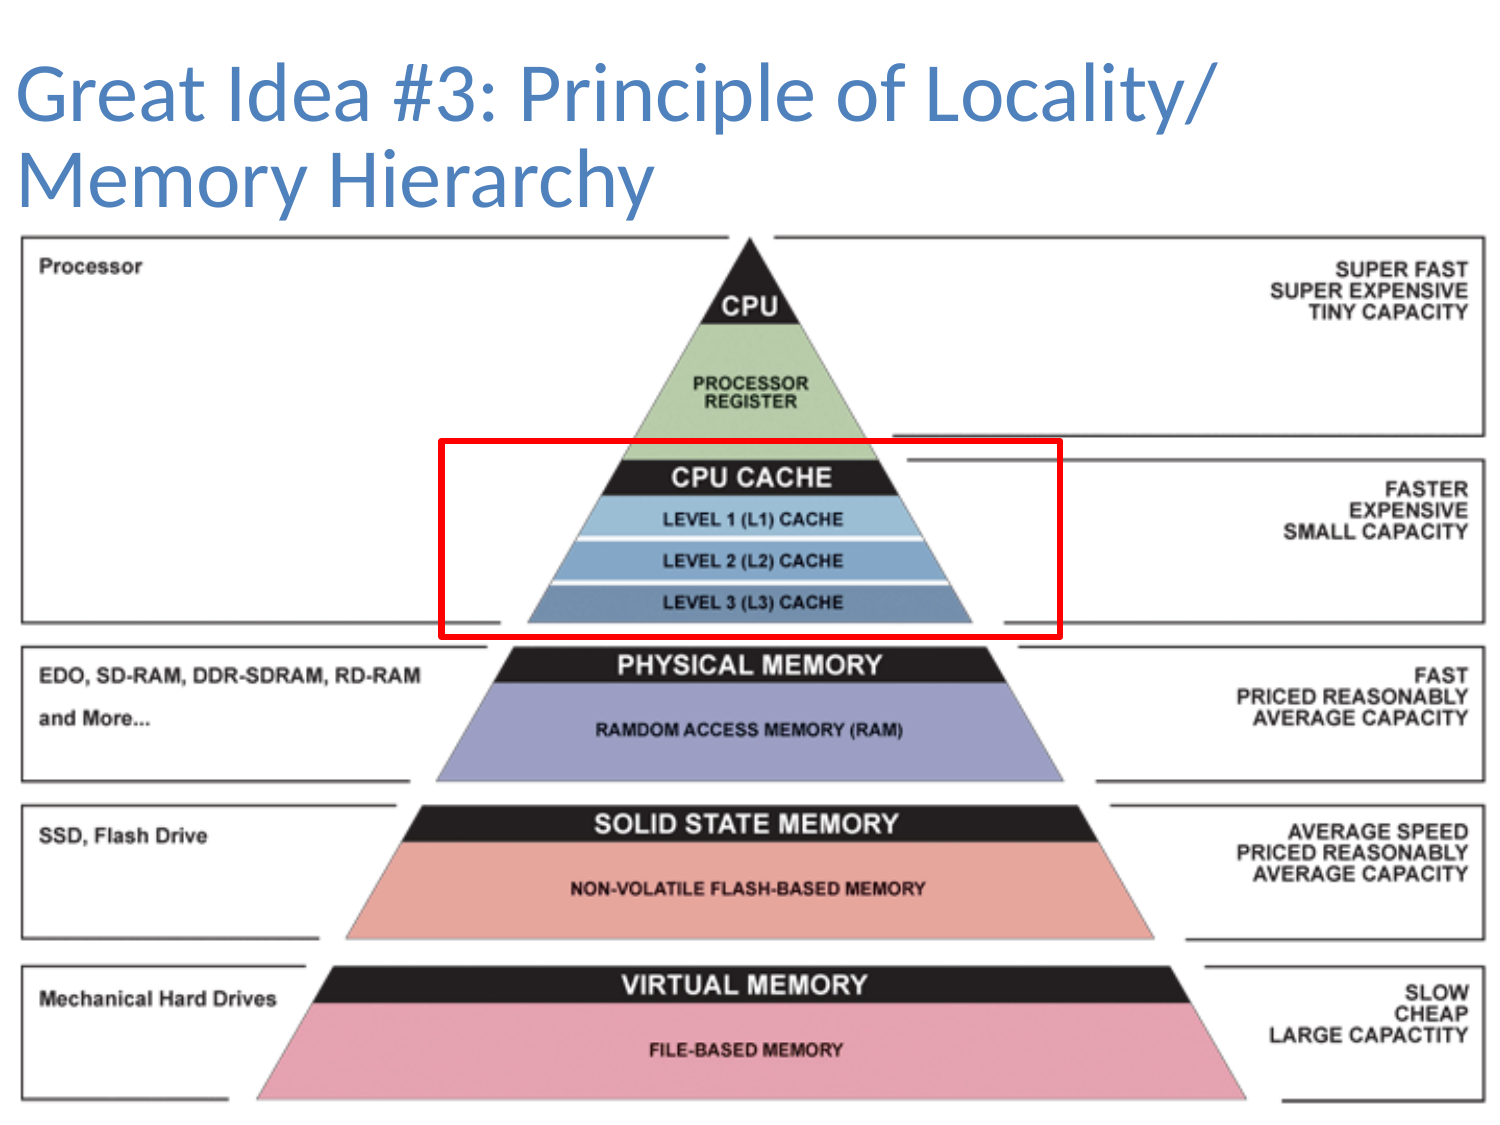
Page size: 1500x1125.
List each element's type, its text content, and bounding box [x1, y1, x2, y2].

title Great Idea #3: Principle of Locality/ Memory Hierarchy [0, 45, 1500, 233]
picture [9, 227, 1495, 1112]
